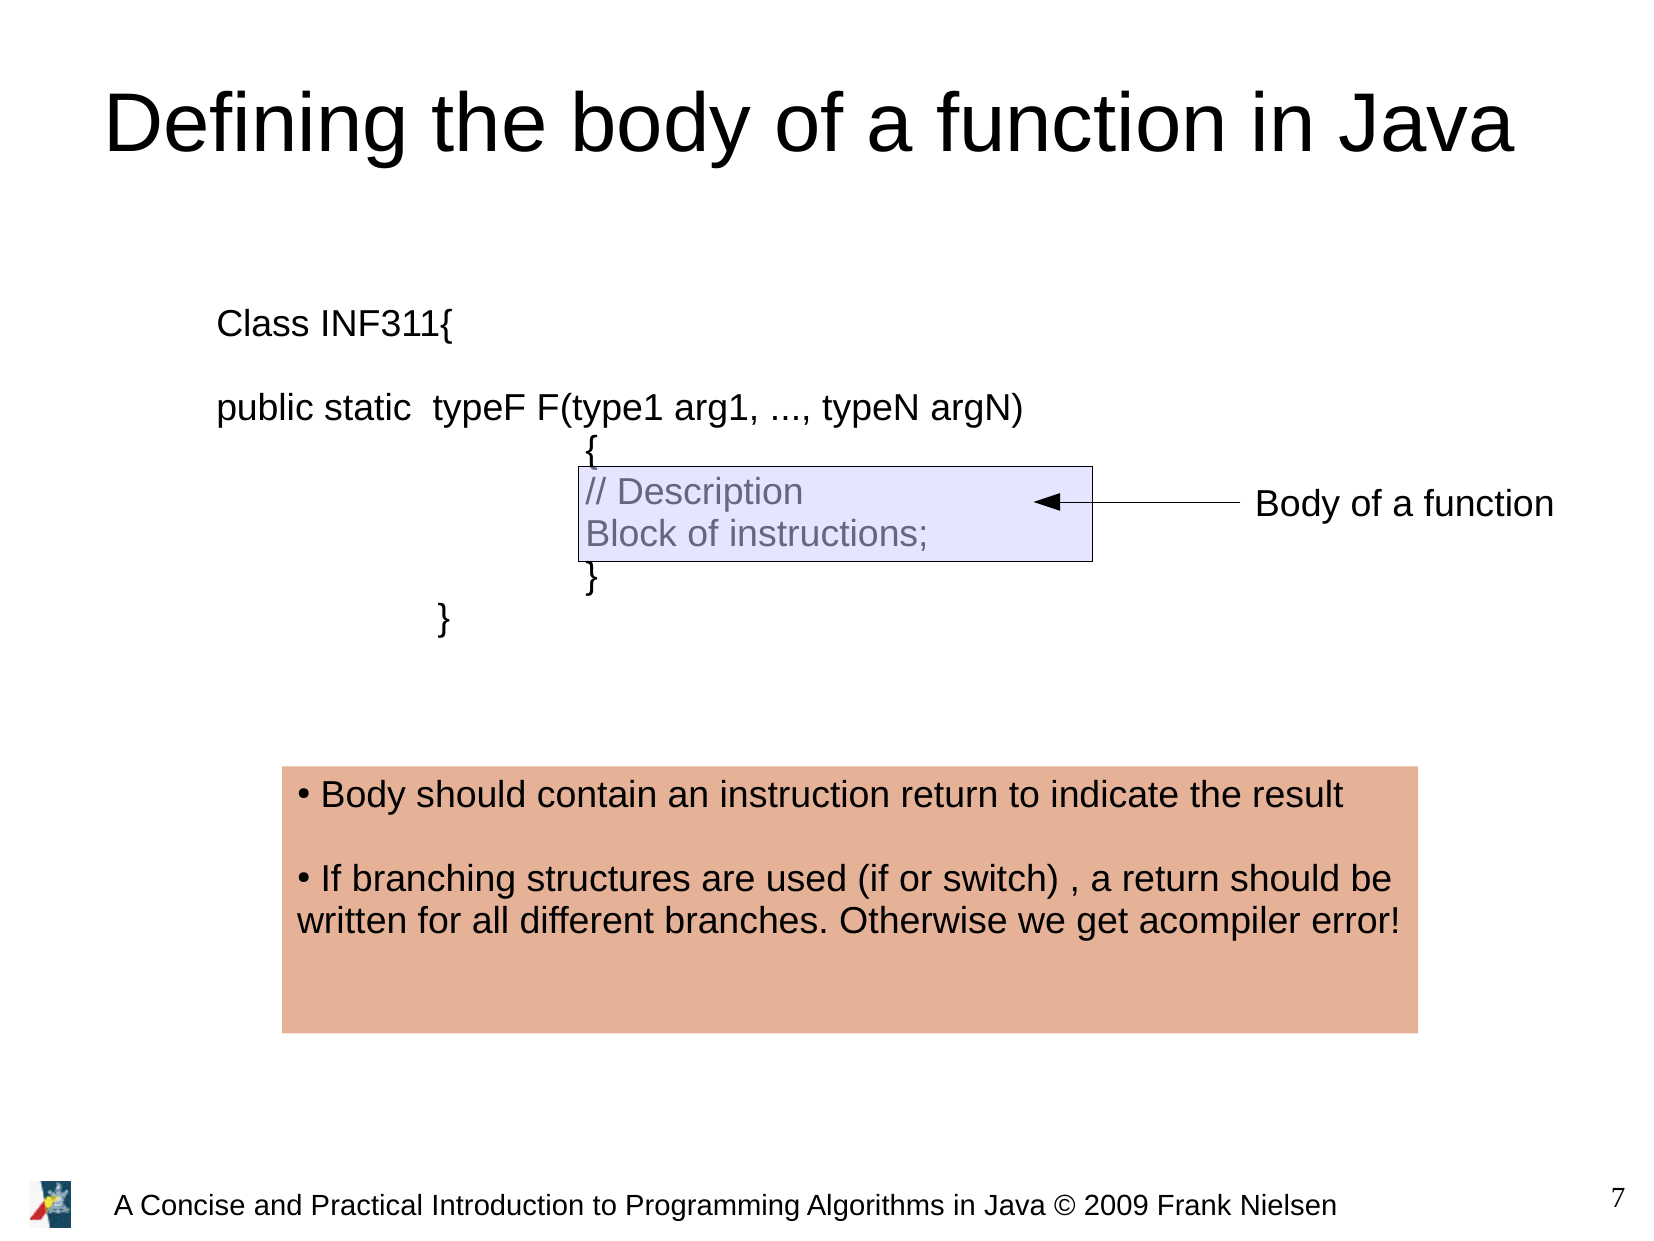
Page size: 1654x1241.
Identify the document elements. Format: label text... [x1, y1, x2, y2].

text_box [578, 466, 1093, 562]
text_box Defining the body of a function in Java [88, 69, 1531, 178]
picture [29, 1181, 71, 1228]
text_box Body should contain an instruction return to indicate the result If branching structures are used (if or switch) , a return should be written for all different branches. Otherwise we get acompiler error! [282, 766, 1418, 1034]
text_box Body of a function [1240, 474, 1570, 532]
text_box Class INF311{ public static typeF F(type1 arg1, ..., typeN argN) { // Description Block of instructions; } } [201, 295, 1038, 647]
